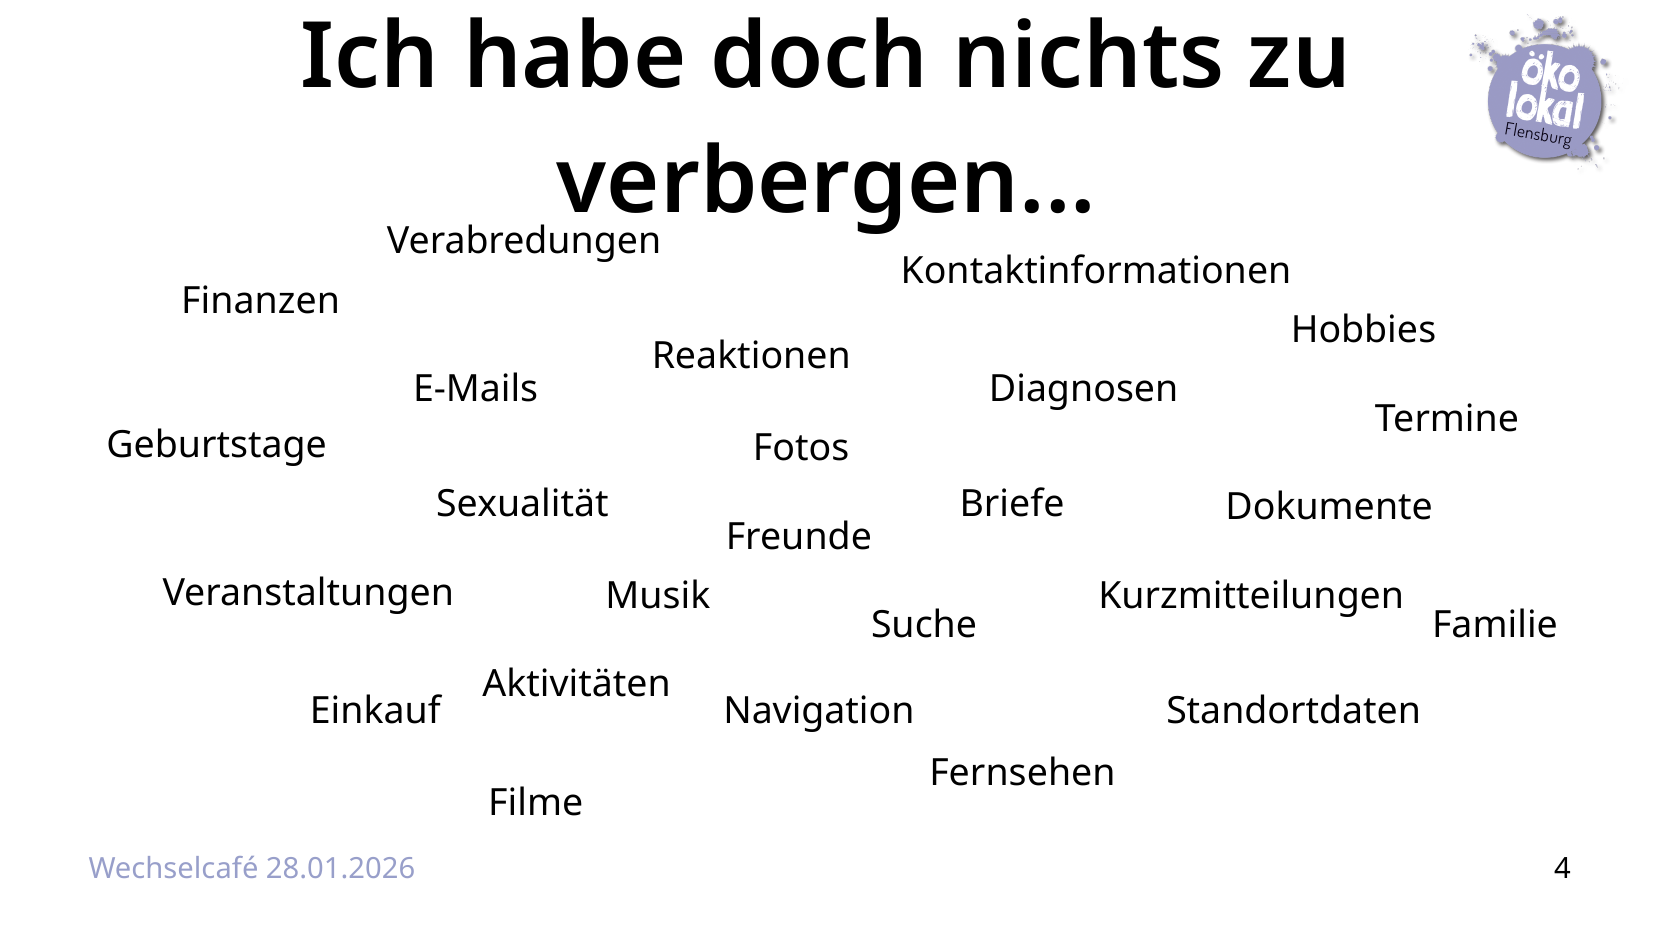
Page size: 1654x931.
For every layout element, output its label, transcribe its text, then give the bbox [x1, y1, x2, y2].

text_box Navigation [708, 675, 887, 739]
text_box Einkauf [295, 675, 434, 739]
text_box Filme [473, 767, 583, 831]
text_box Freunde [711, 501, 857, 565]
text_box Hobbies [1276, 295, 1420, 358]
text_box Dokumente [1210, 472, 1408, 535]
text_box Reaktionen [637, 321, 827, 384]
text_box E-Mails [398, 354, 532, 417]
text_box Kurzmitteilungen [1083, 561, 1359, 624]
text_box Aktivitäten [467, 649, 650, 712]
text_box Sexualität [421, 469, 591, 532]
text_box Familie [1417, 590, 1545, 653]
text_box Musik [590, 561, 703, 624]
text_box Kontaktinformationen [885, 236, 1229, 299]
text_box Diagnosen [974, 354, 1152, 417]
text_box Fotos [738, 413, 843, 476]
text_box Briefe [944, 469, 1060, 532]
title Ich habe doch nichts zu verbergen... [82, 37, 1571, 193]
text_box Suche [856, 590, 975, 653]
picture [1444, 0, 1654, 178]
text_box Veranstaltungen [147, 557, 410, 621]
text_box Geburtstage [91, 410, 296, 473]
text_box Fernsehen [914, 738, 1093, 801]
text_box Termine [1360, 383, 1506, 447]
text_box Finanzen [166, 265, 325, 329]
text_box Standortdaten [1151, 675, 1386, 739]
text_box Verabredungen [372, 206, 621, 269]
